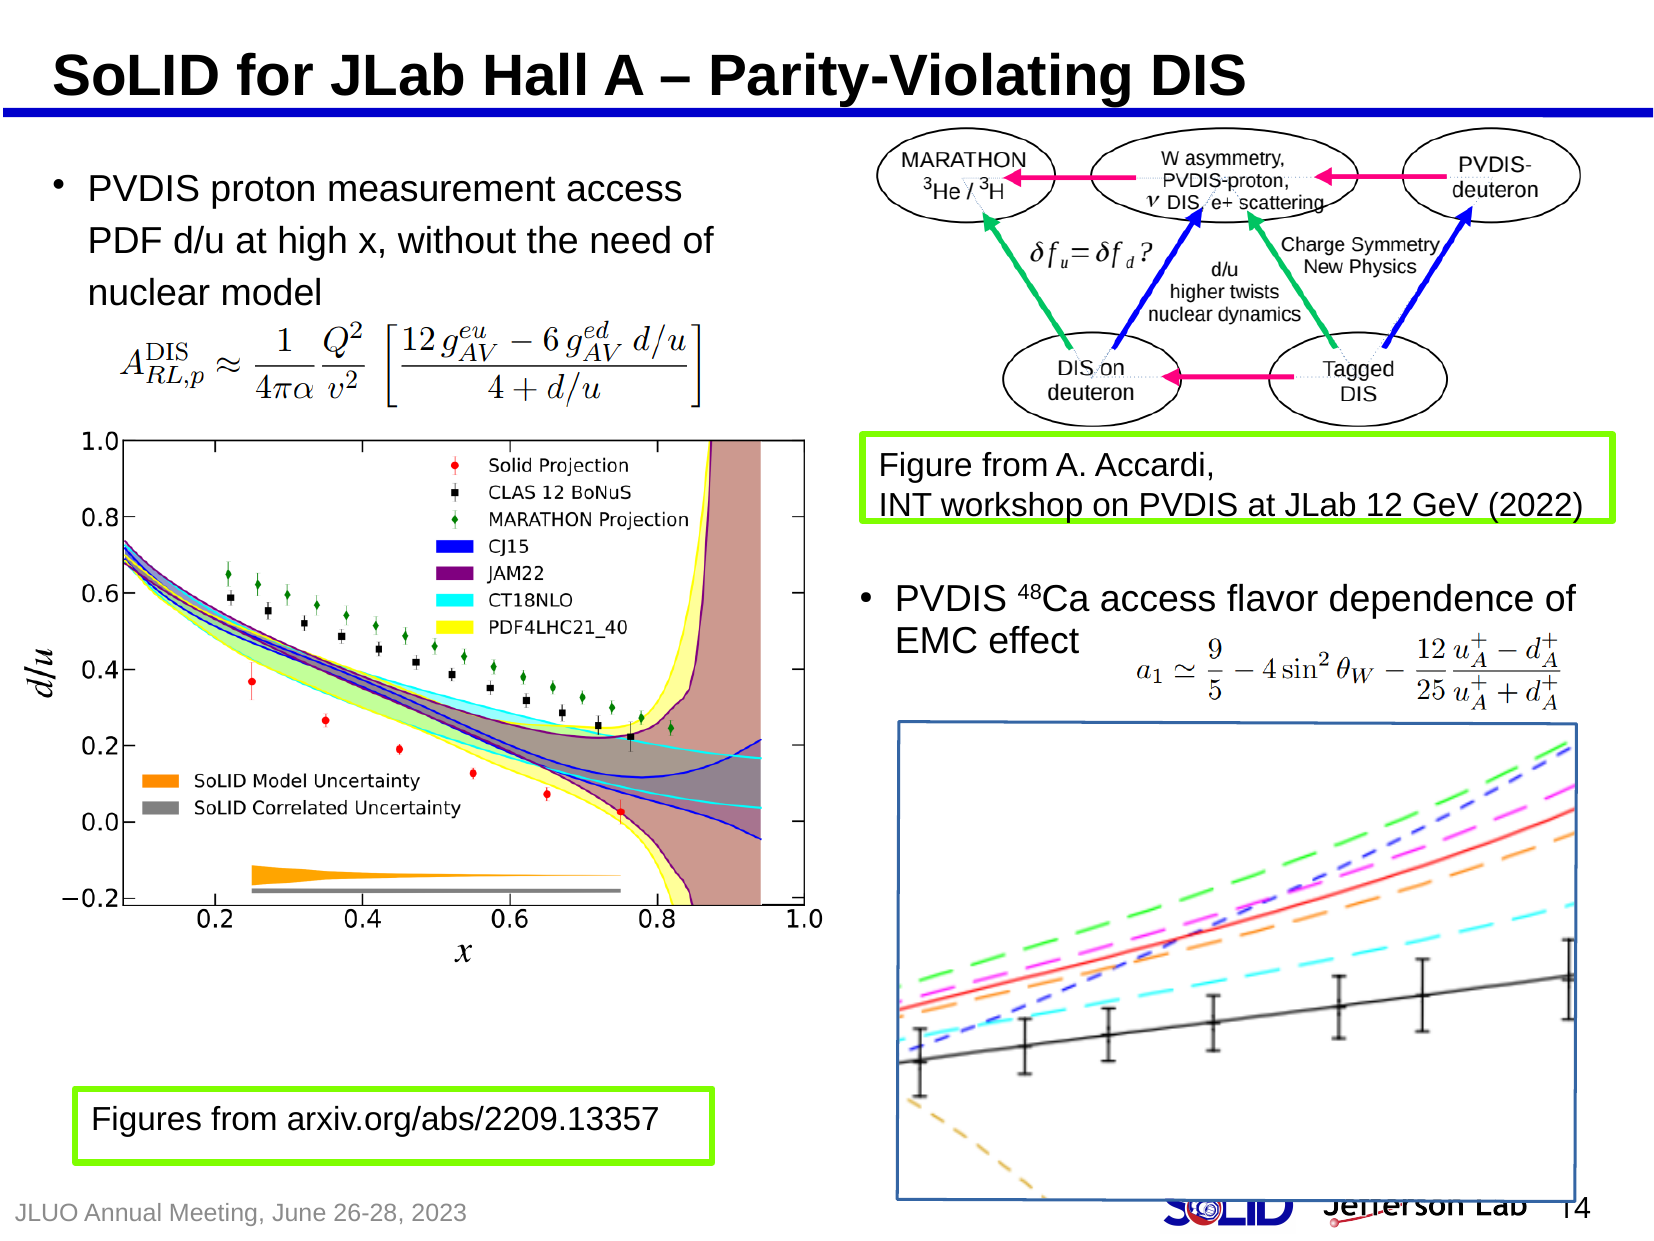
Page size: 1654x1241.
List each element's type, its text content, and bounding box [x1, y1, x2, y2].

picture [1160, 1202, 1296, 1234]
picture [898, 723, 1576, 1201]
text_box PVDIS 48Ca access flavor dependence of EMC effect [844, 570, 1613, 683]
text_box SoLID for JLab Hall A – Parity-Violating DIS [37, 29, 1613, 104]
picture [23, 338, 834, 978]
text_box PVDIS proton measurement access PDF d/u at high x, without the need of nuclear model [37, 150, 750, 338]
picture [875, 126, 1581, 427]
picture [1321, 1203, 1540, 1239]
text_box Figures from arxiv.org/abs/2209.13357 [74, 1088, 713, 1163]
picture [1125, 622, 1576, 718]
text_box Figure from A. Accardi, INT workshop on PVDIS at JLab 12 GeV (2022) [862, 434, 1613, 522]
